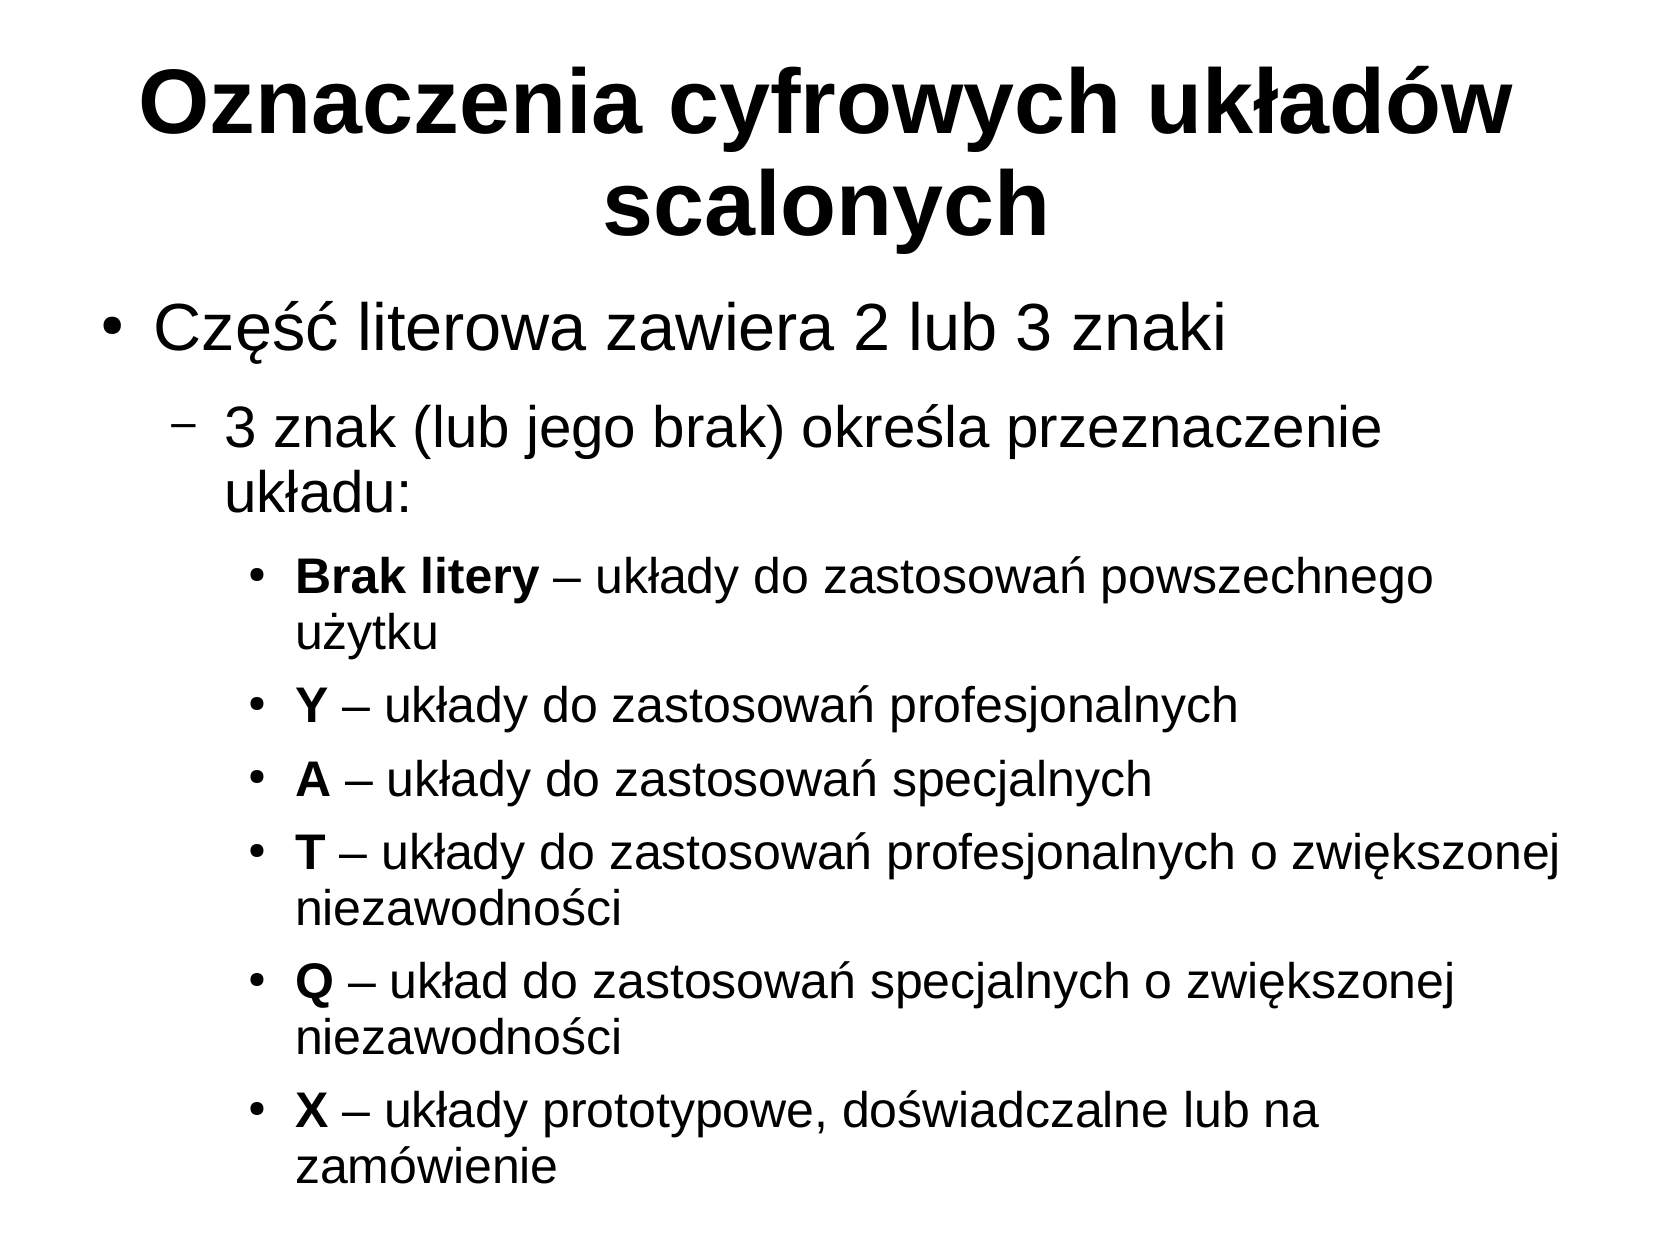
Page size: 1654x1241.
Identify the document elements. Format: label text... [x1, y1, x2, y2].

title Oznaczenia cyfrowych układów scalonych [82, 49, 1571, 257]
list Część literowa zawiera 2 lub 3 znaki 3 znak (lub jego brak) określa przeznaczenie układu: Brak litery – układy do zastosowań powszechnego użytku Y – układy do zastosowań profesjonalnych A – układy do zastosowań specjalnych T – układy do zastosowań profesjonalnych o zwiększonej niezawodności Q – układ do zastosowań specjalnych o zwiększonej niezawodności X – układy prototypowe, doświadczalne lub na zamówienie [82, 290, 1571, 1203]
